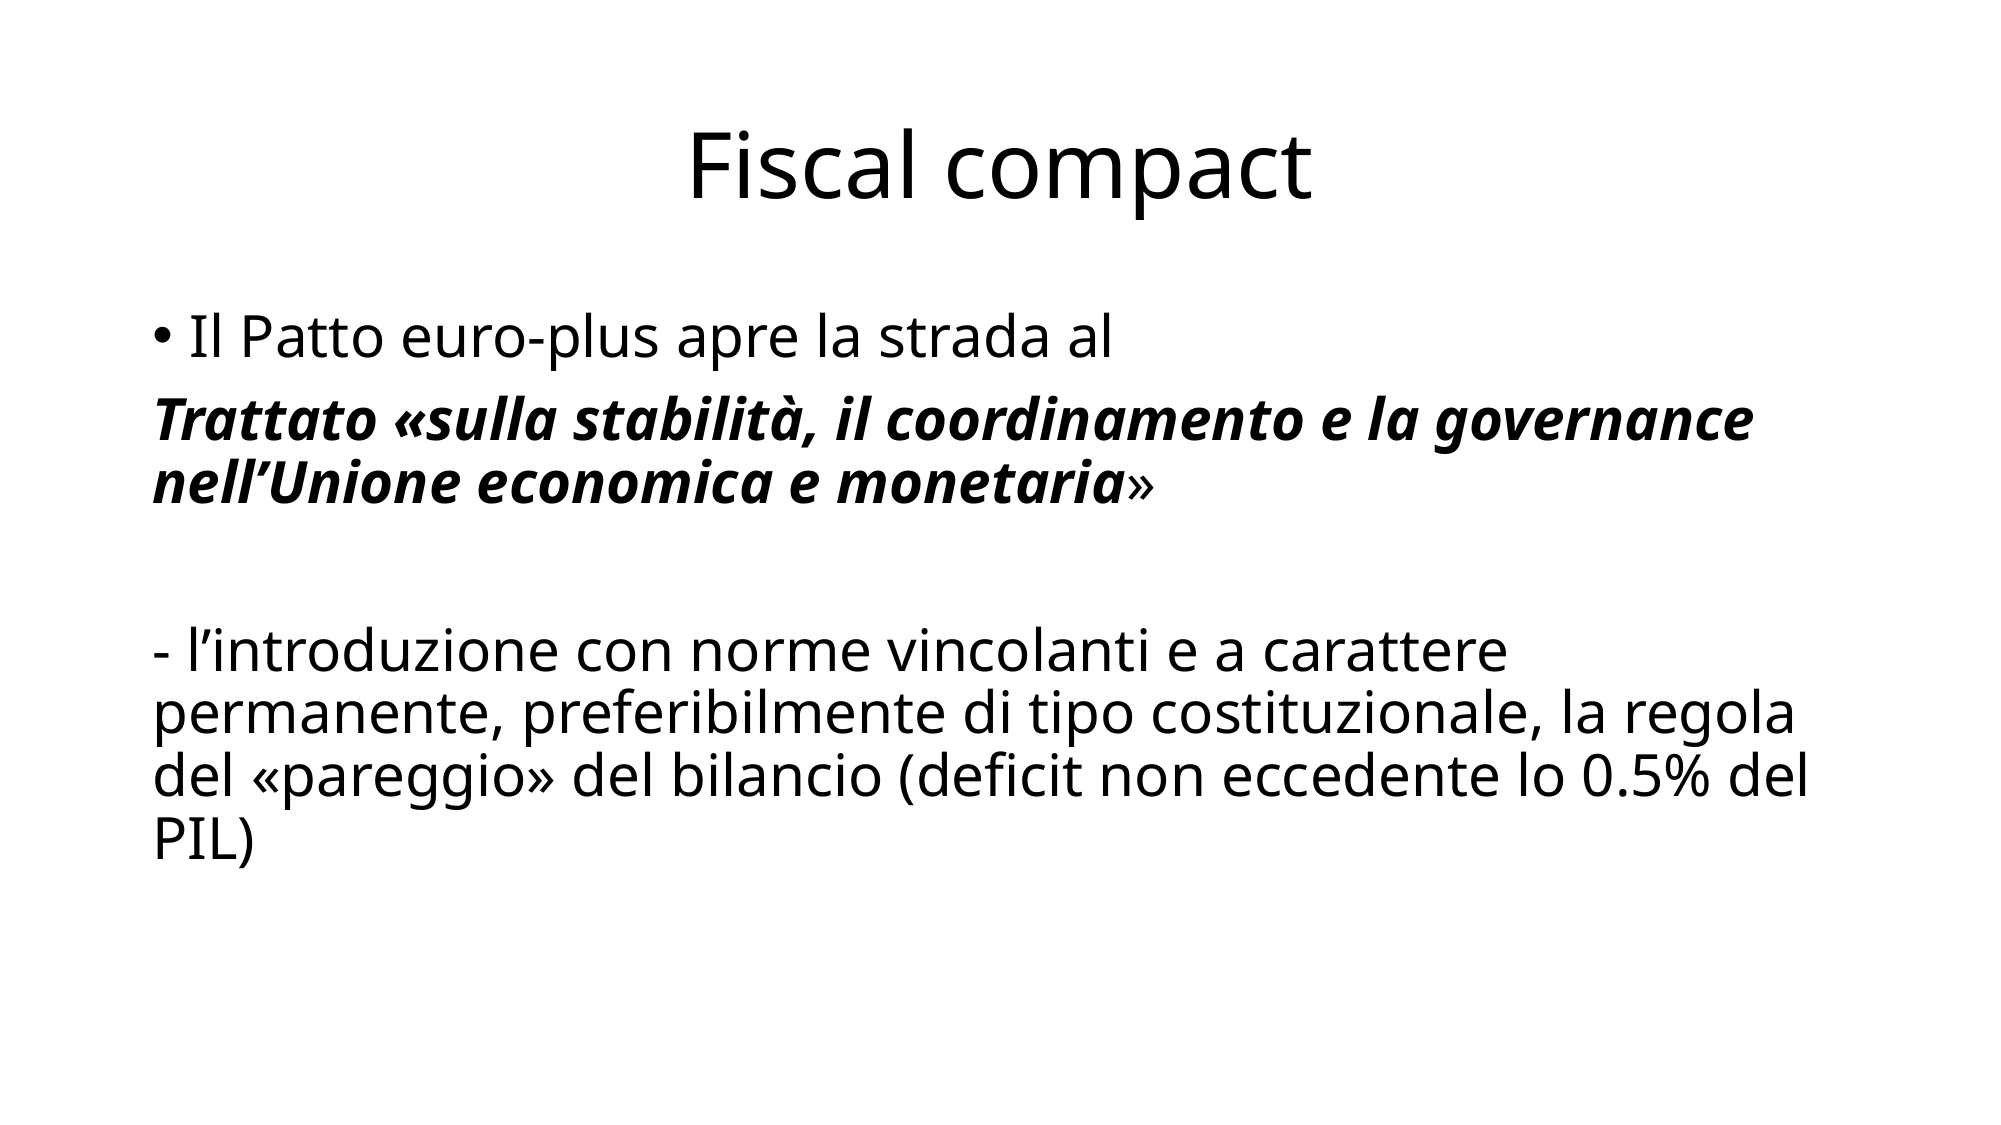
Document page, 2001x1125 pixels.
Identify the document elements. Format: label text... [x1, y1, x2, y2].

title Fiscal compact [137, 59, 1863, 278]
list Il Patto euro-plus apre la strada al Trattato «sulla stabilità, il coordinamento e la governance nell’Unione economica e monetaria» - l’introduzione con norme vincolanti e a carattere permanente, preferibilmente di tipo costituzionale, la regola del «pareggio» del bilancio (deficit non eccedente lo 0.5% del PIL) [137, 299, 1863, 1014]
